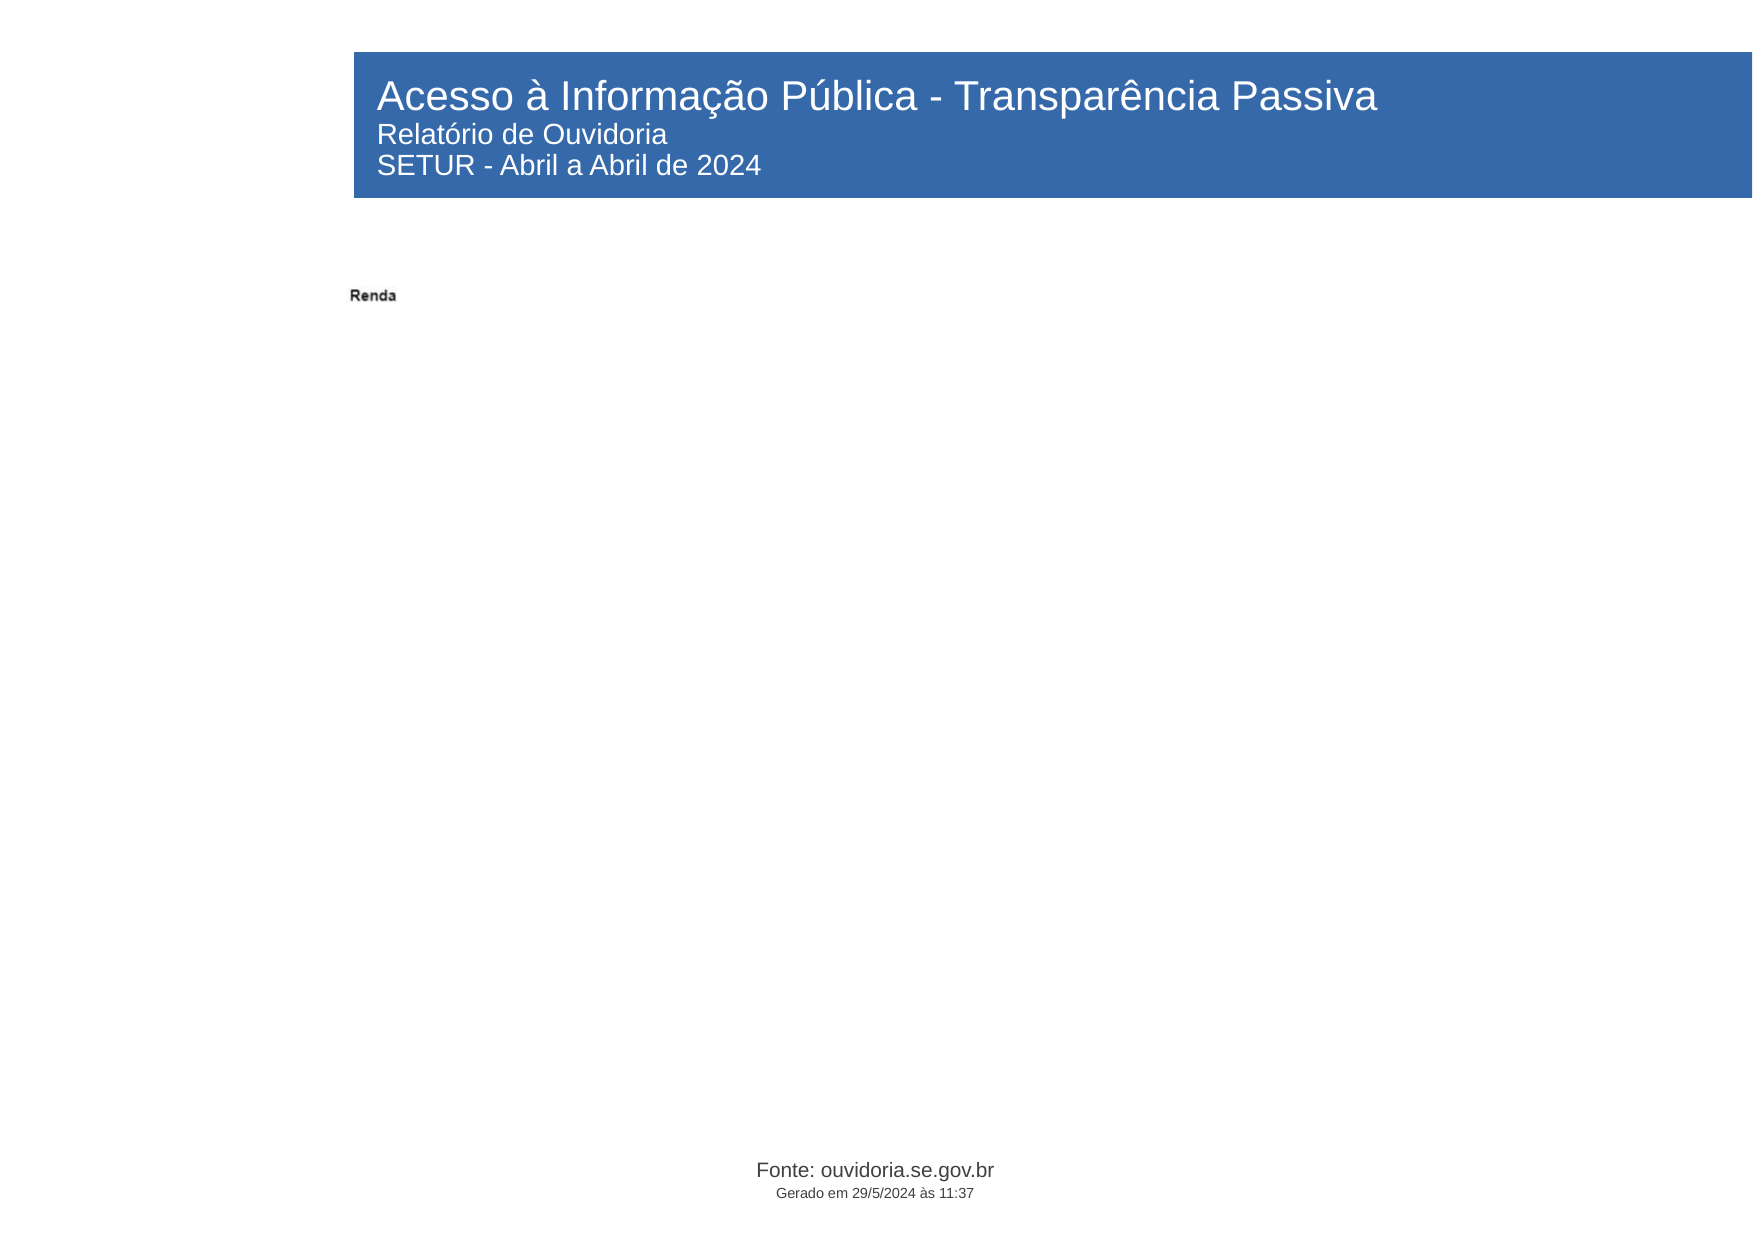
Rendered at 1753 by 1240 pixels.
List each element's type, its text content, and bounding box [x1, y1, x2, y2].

text_box Fonte: ouvidoria.se.gov.br Gerado em 29/5/2024 às 11:37 [756, 1158, 1023, 1208]
text_box [155, 211, 1599, 1028]
text_box Acesso à Informação Pública - Transparência Passiva Relatório de Ouvidoria SETUR - Abril a Abril de 2024 [376, 72, 1403, 186]
text_box [354, 52, 1752, 198]
